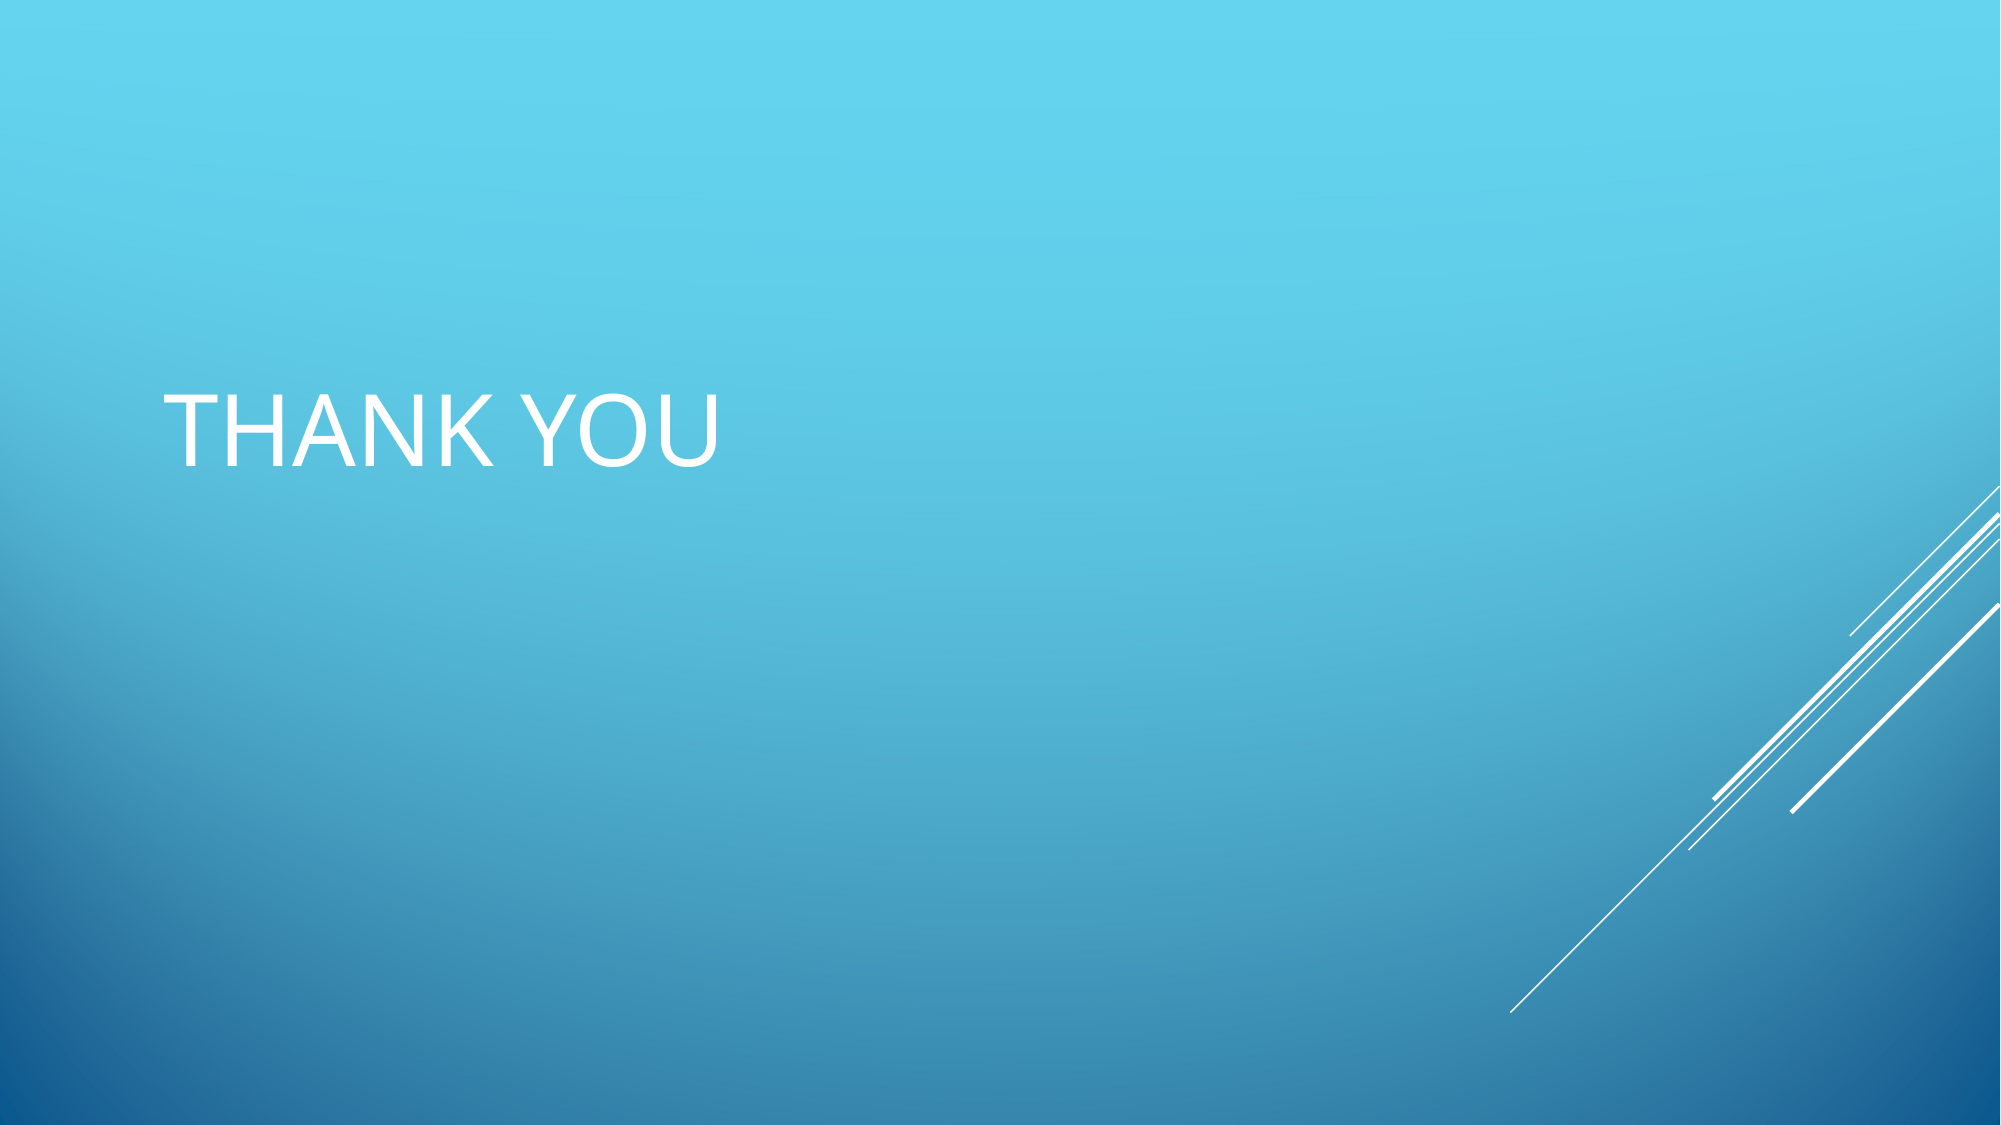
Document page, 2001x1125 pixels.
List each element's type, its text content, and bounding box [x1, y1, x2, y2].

title THANK YOU [148, 303, 1549, 551]
